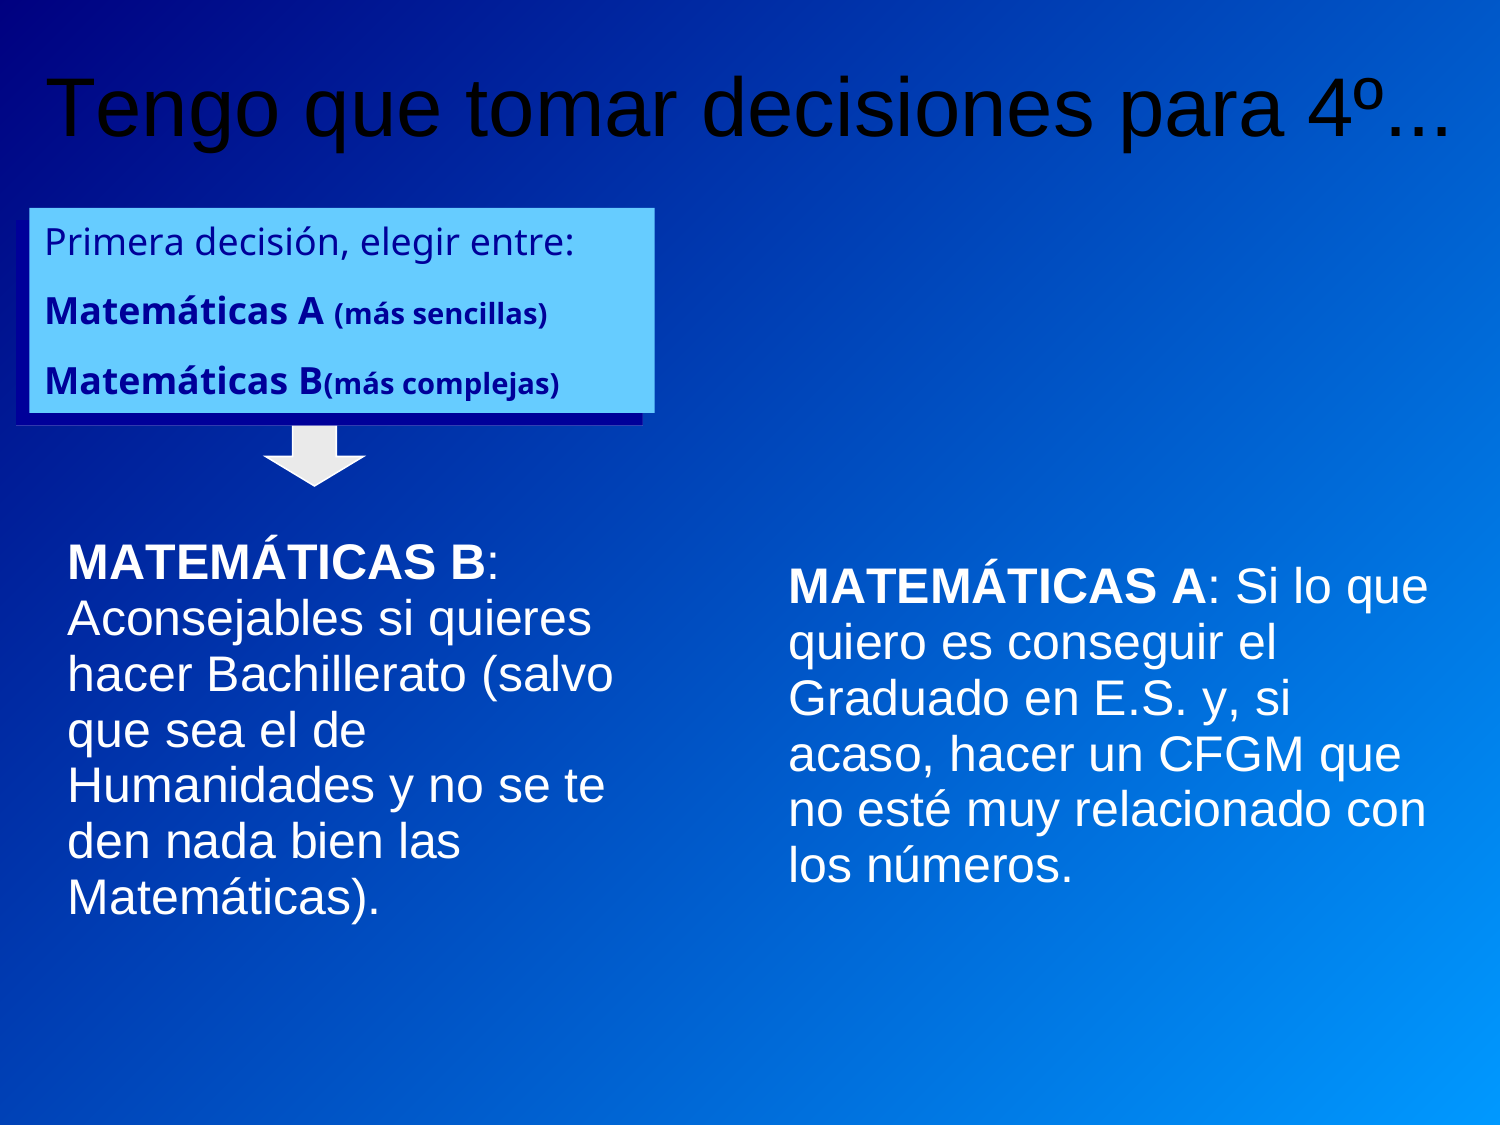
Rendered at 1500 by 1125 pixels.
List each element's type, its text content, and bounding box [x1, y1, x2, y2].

text_box MATEMÁTICAS A: Si lo que quiero es conseguir el Graduado en E.S. y, si acaso, hacer un CFGM que no esté muy relacionado con los números. [773, 550, 1459, 988]
text_box [265, 420, 364, 486]
title Tengo que tomar decisiones para 4º... [0, 13, 1500, 202]
text_box Primera decisión, elegir entre: Matemáticas A (más sencillas) Matemáticas B(más complejas) [29, 207, 655, 413]
text_box MATEMÁTICAS B: Aconsejables si quieres hacer Bachillerato (salvo que sea el de Humanidades y no se te den nada bien las Matemáticas). [53, 527, 680, 1020]
